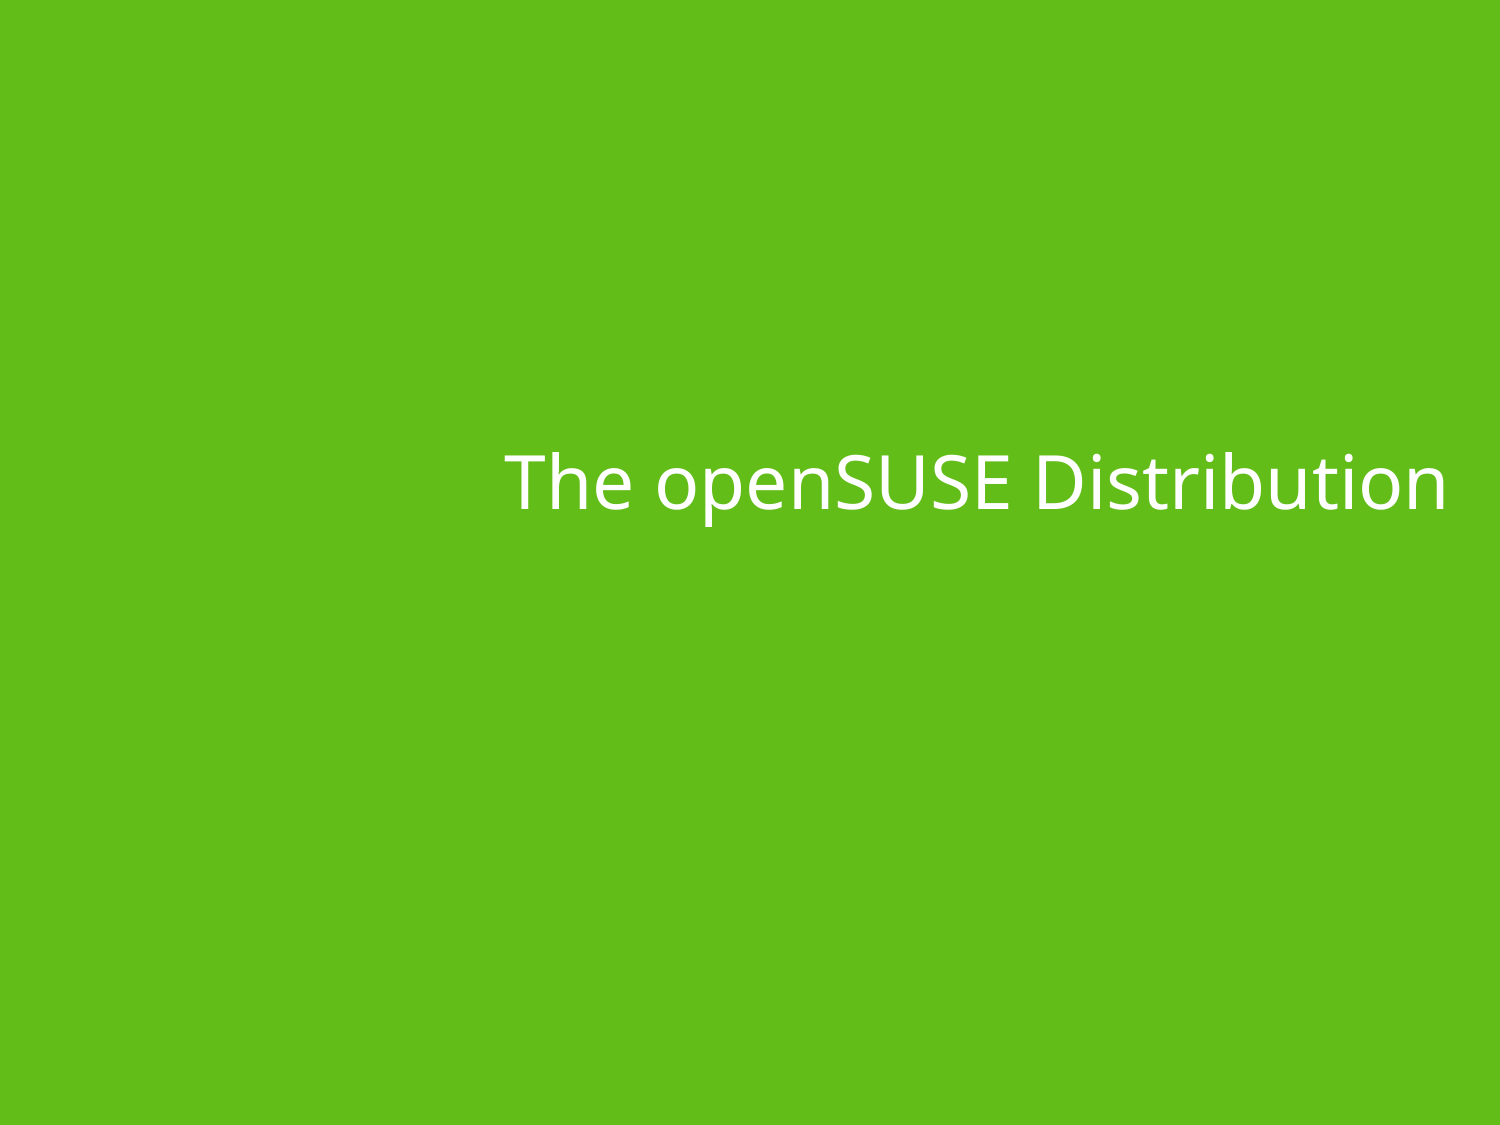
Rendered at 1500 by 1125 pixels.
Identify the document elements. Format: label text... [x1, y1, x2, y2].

title The openSUSE Distribution [245, 386, 1451, 575]
